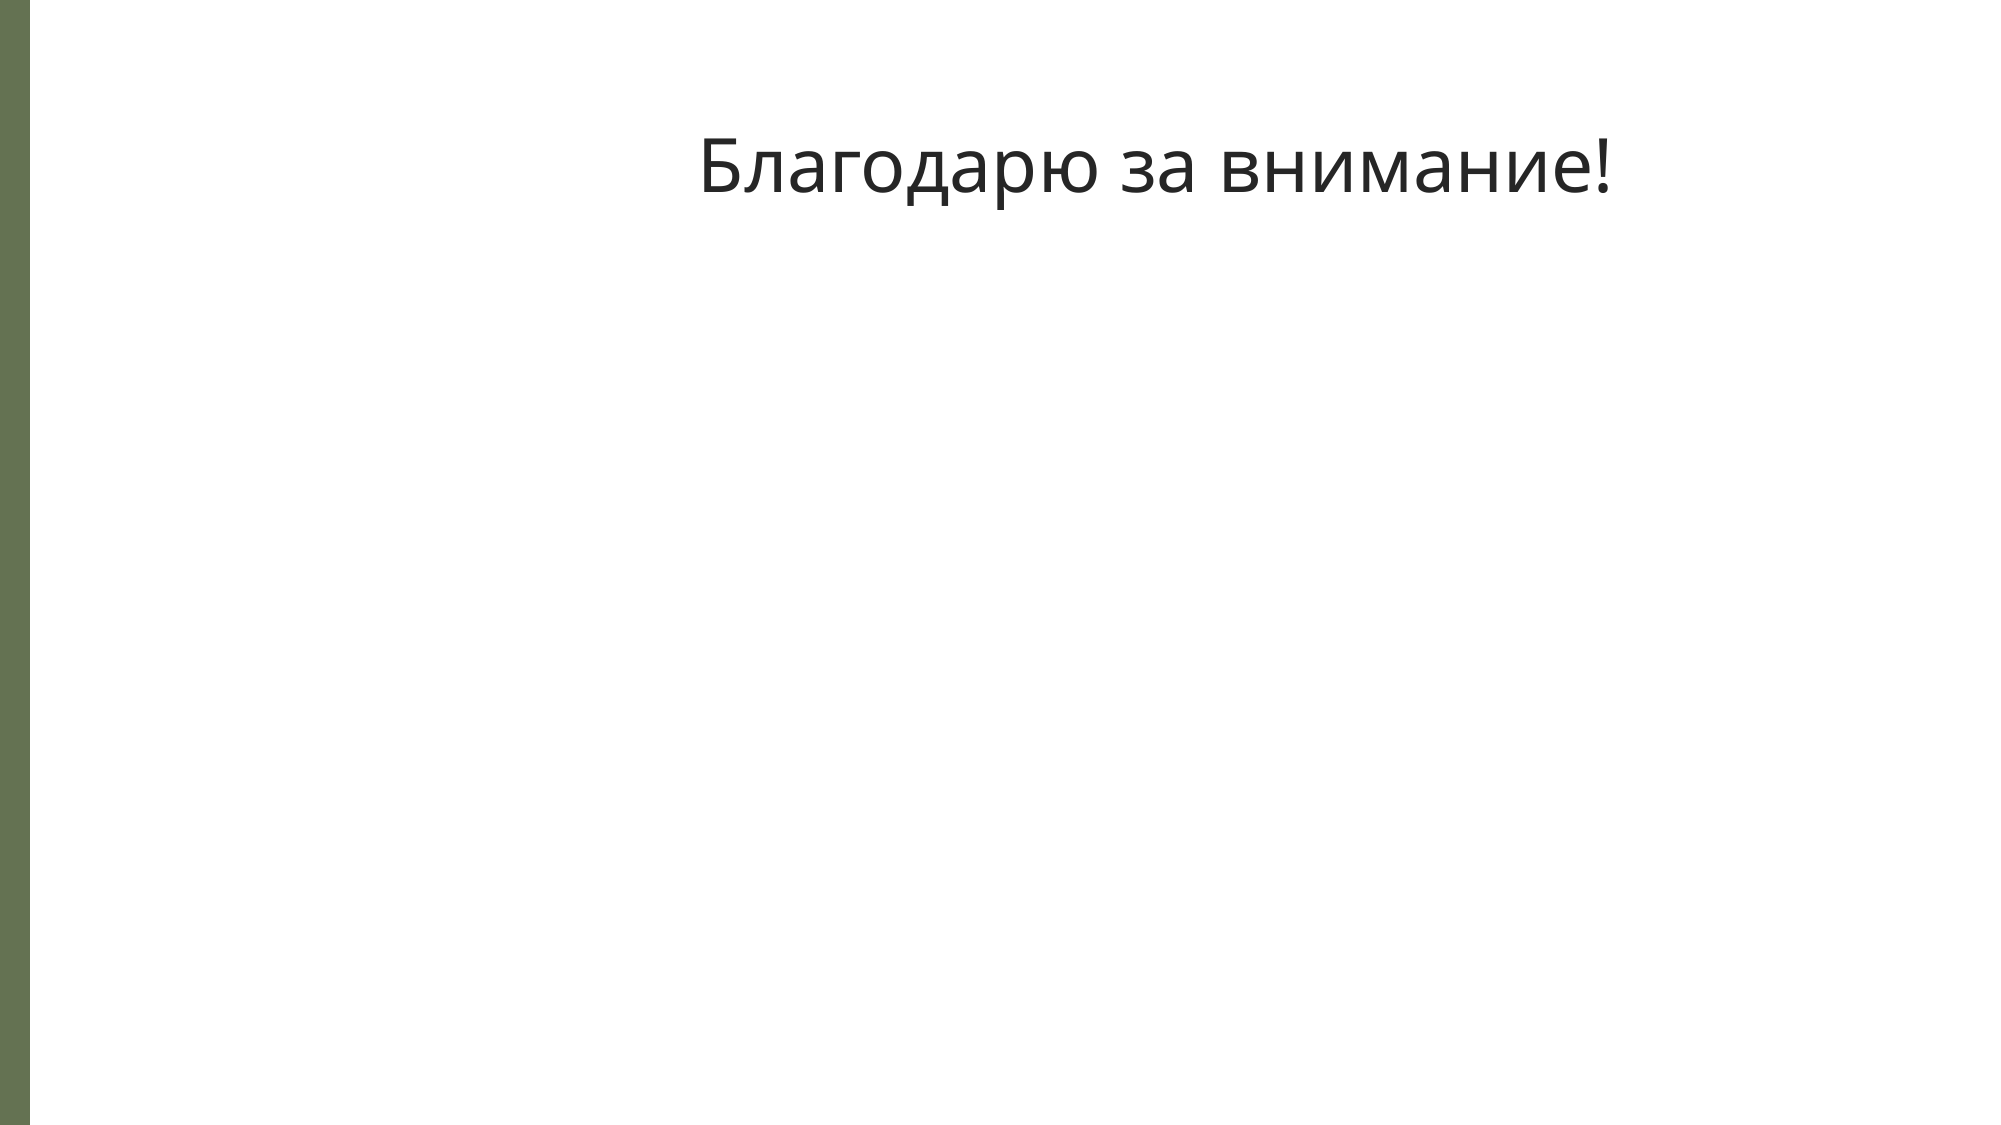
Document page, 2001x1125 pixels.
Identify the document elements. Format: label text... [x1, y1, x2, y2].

title Благодарю за внимание! [425, 102, 1888, 313]
